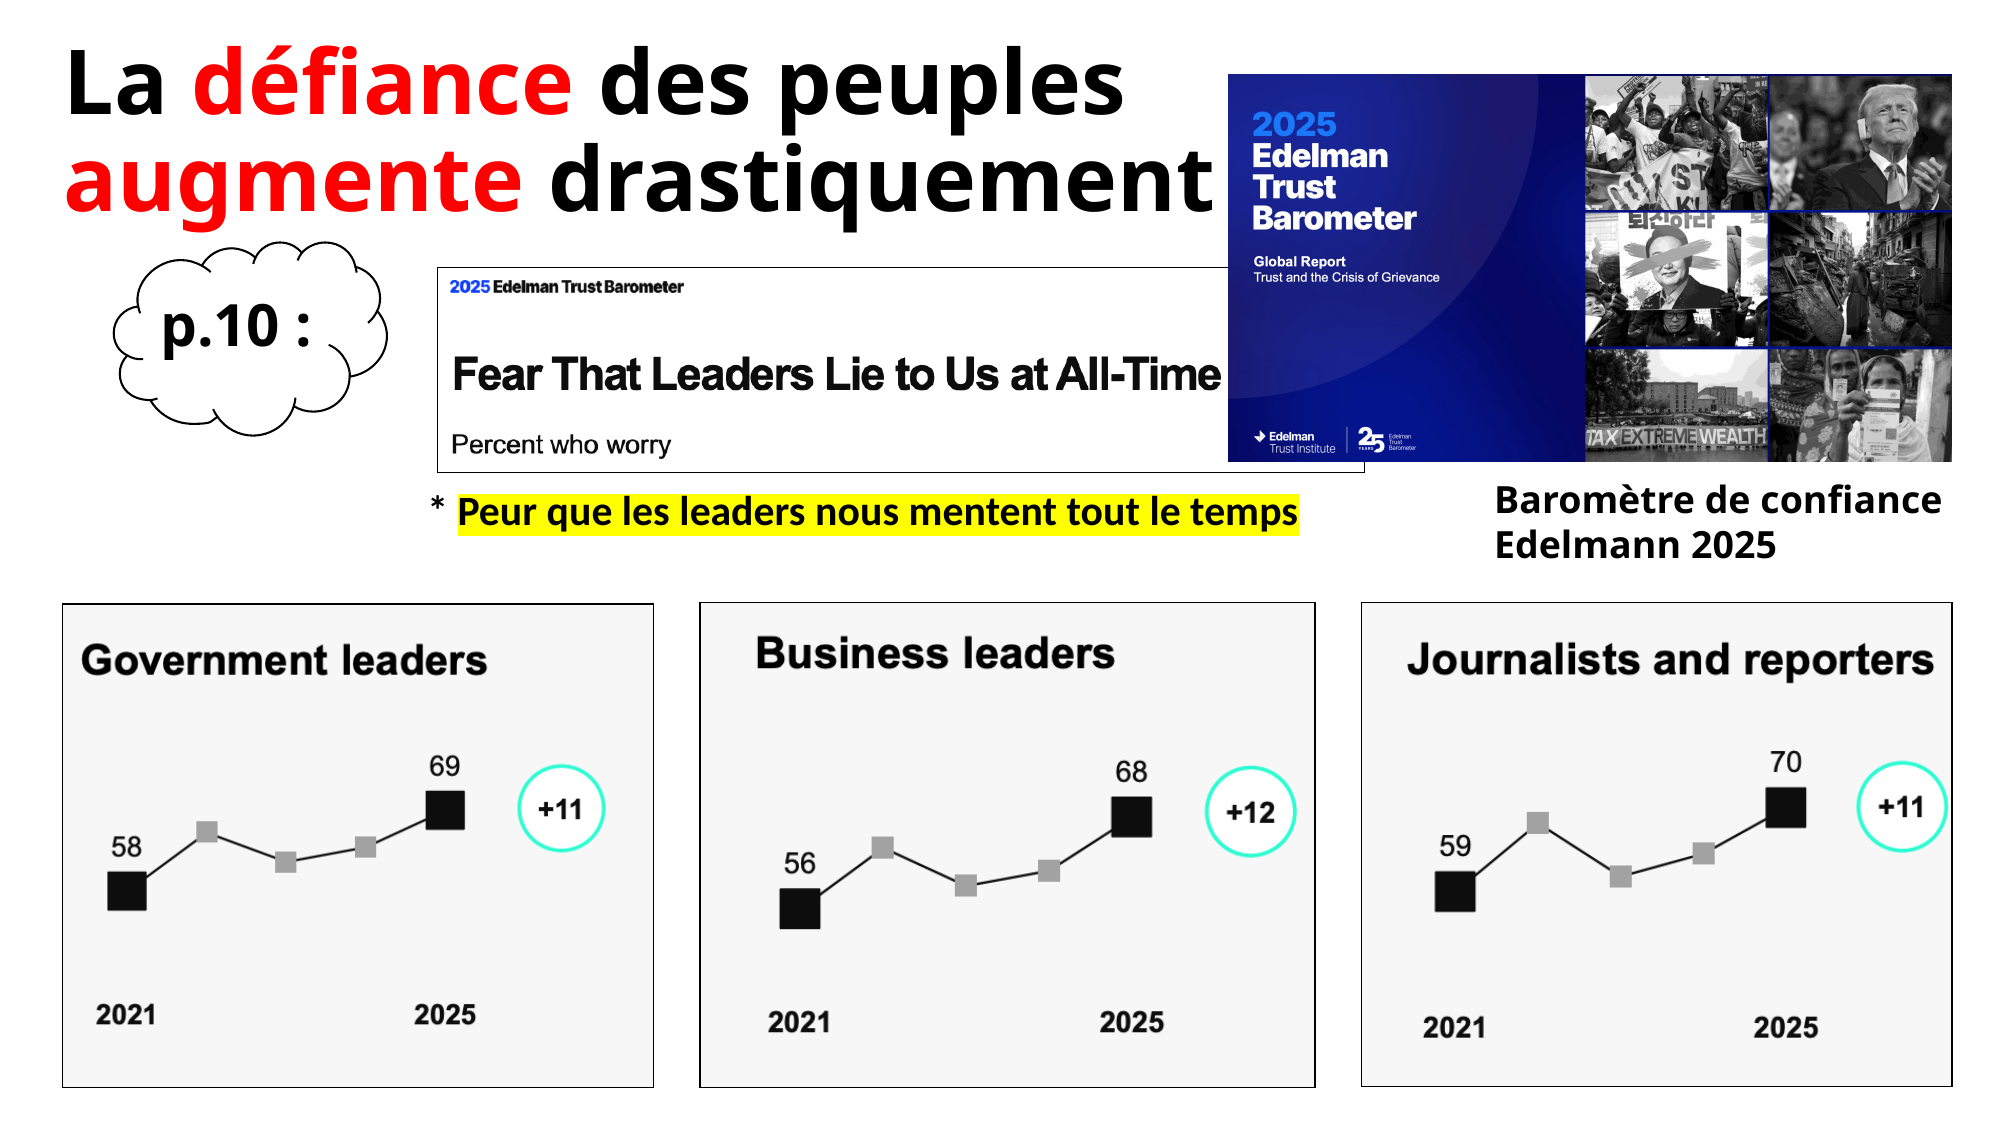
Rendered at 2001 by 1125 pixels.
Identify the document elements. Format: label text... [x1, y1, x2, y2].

text_box Baromètre de confiance Edelmann 2025 [1479, 468, 2000, 575]
picture [63, 604, 653, 1087]
picture [438, 74, 1952, 472]
text_box * Peur que les leaders nous mentent tout le temps [412, 476, 1315, 543]
text_box p.10 : [139, 264, 158, 284]
picture [700, 603, 1315, 1087]
title La défiance des peuples augmente drastiquement [48, 25, 1774, 243]
picture [1362, 603, 1952, 1086]
text_box p.10 : [139, 264, 334, 392]
